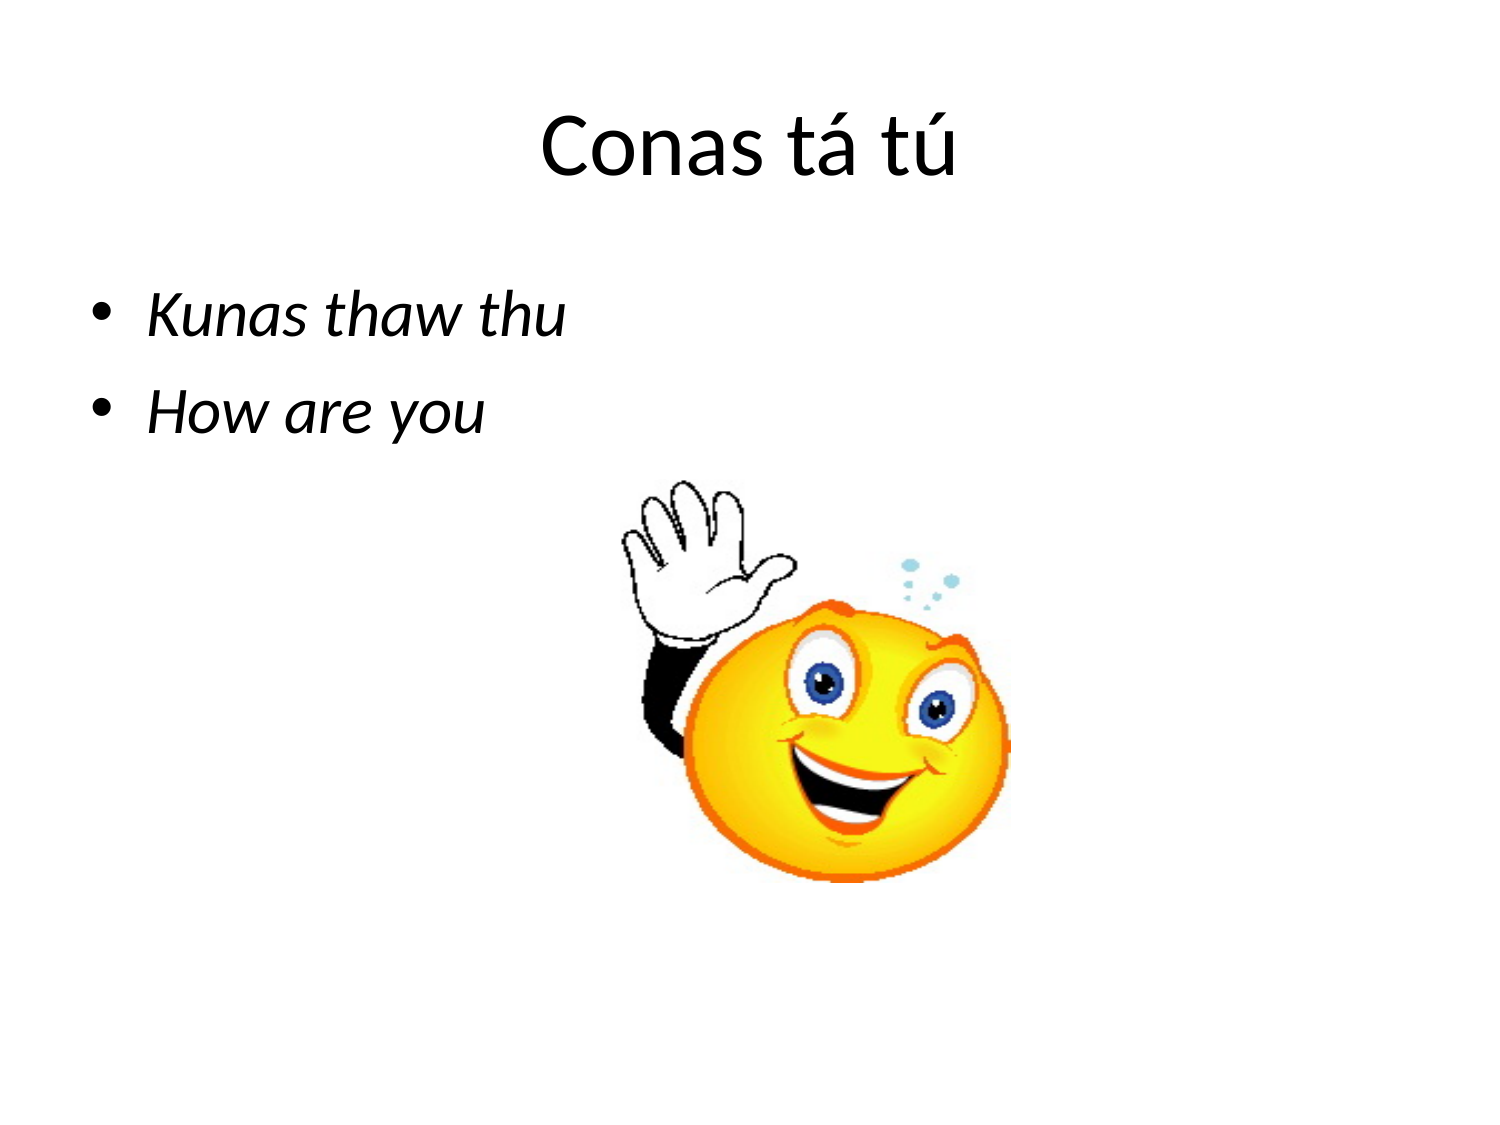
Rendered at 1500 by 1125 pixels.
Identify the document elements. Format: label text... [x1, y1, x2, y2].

list Kunas thaw thu How are you [75, 262, 1426, 1005]
title Conas tá tú [75, 45, 1426, 233]
picture [620, 479, 1011, 883]
